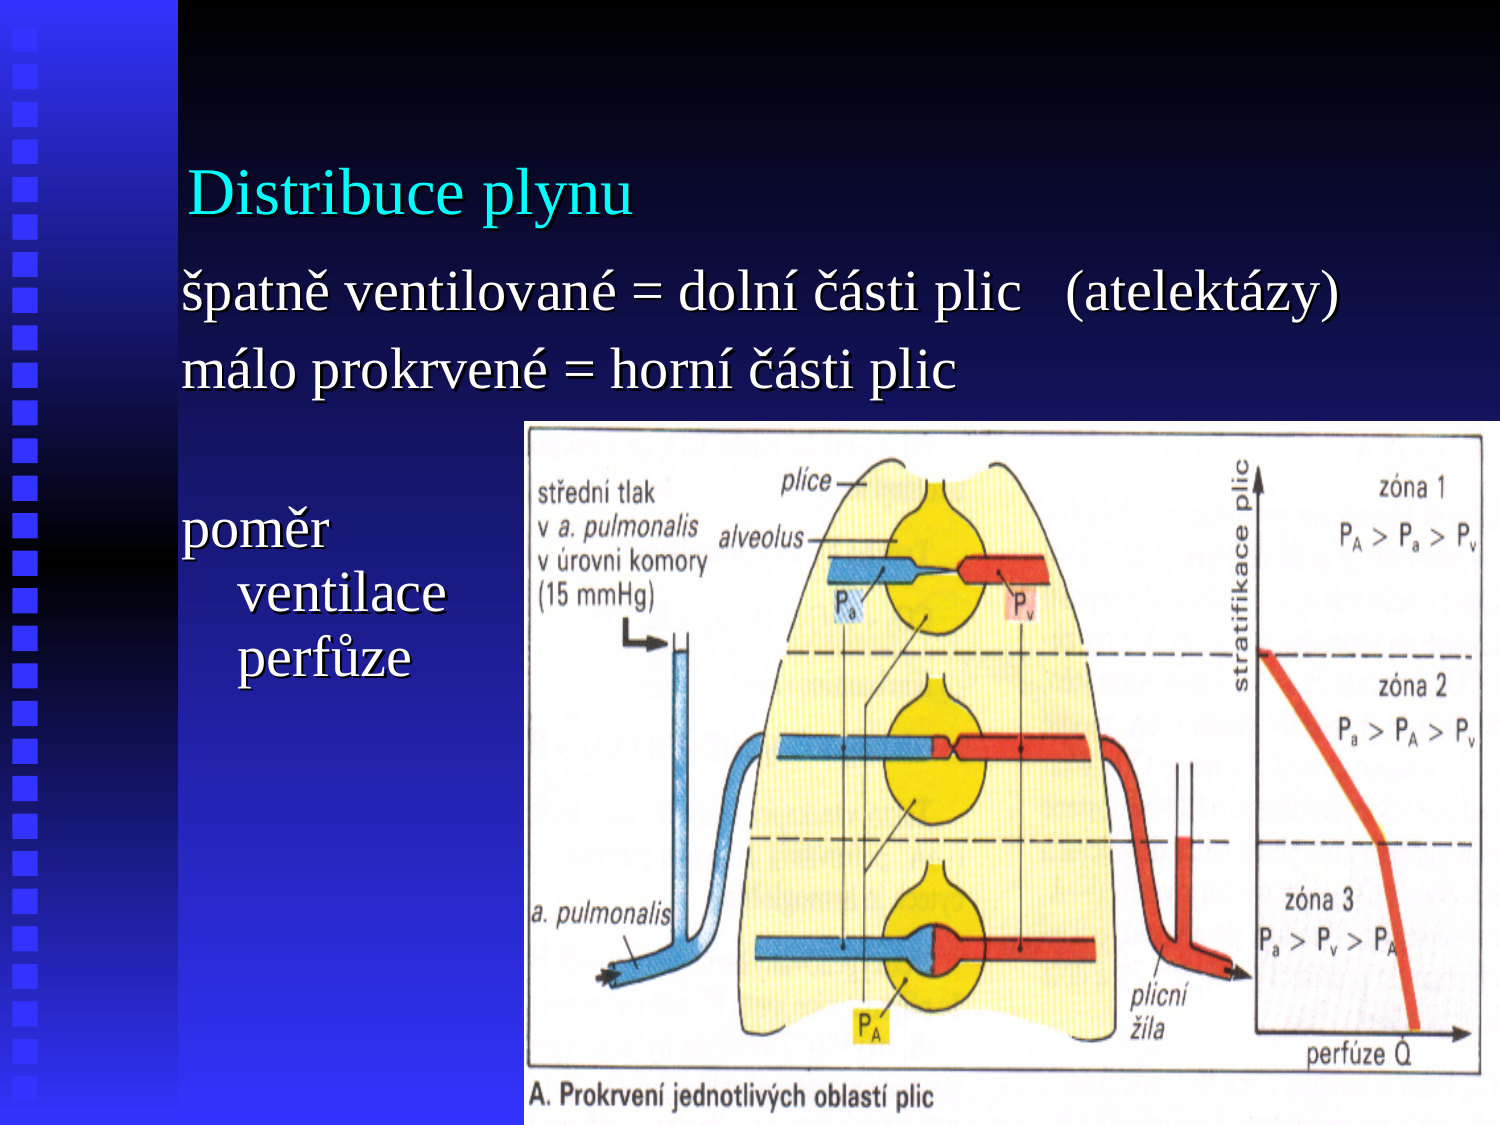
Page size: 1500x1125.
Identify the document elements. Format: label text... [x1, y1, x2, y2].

picture [524, 421, 1500, 1125]
list špatně ventilované = dolní části plic (atelektázy) málo prokrvené = horní části plic poměr ventilace perfůze [181, 261, 1457, 937]
title Distribuce plynu [187, 99, 1463, 288]
